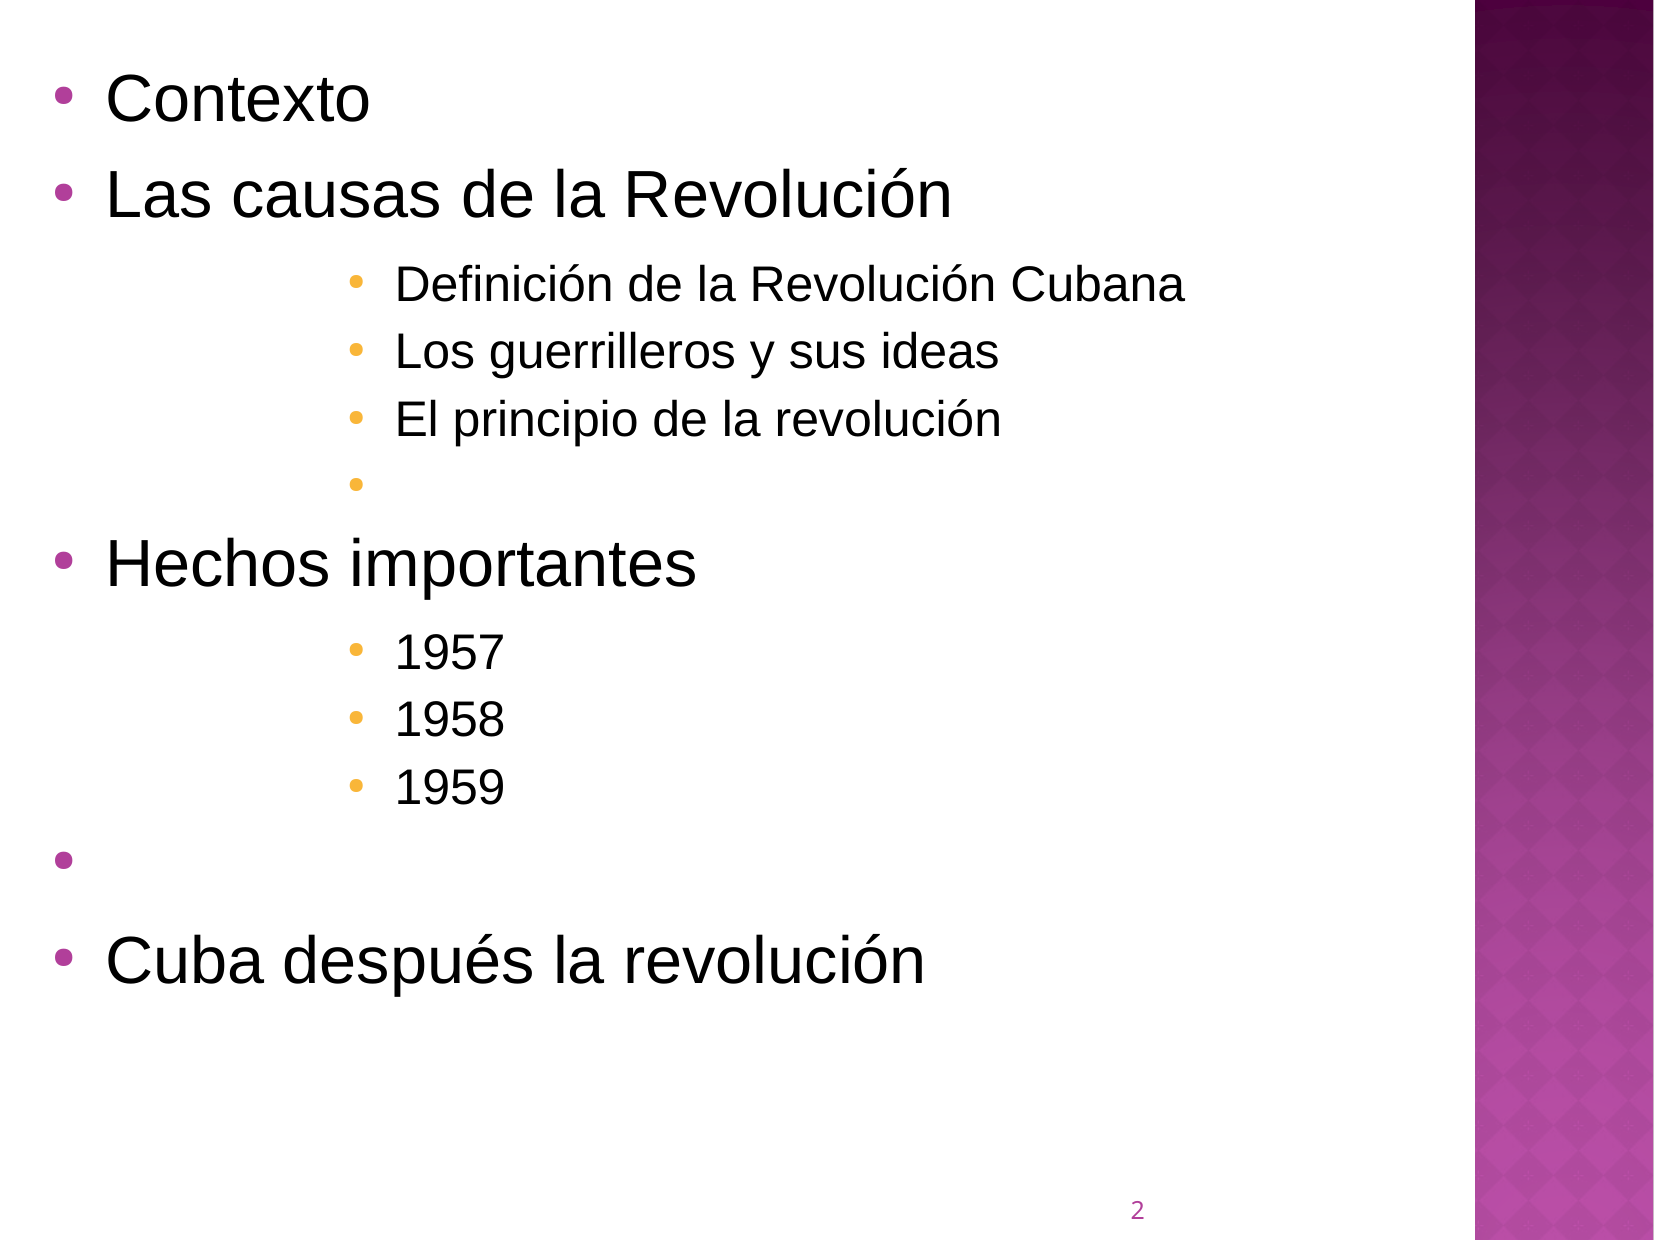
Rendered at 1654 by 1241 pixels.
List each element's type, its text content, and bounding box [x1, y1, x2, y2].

text_box <numéro> [1130, 1185, 1237, 1227]
list Contexto Las causas de la Revolución Definición de la Revolución Cubana Los guerrilleros y sus ideas El principio de la revolución Hechos importantes 1957 1958 1959 Cuba después la revolución [0, 59, 1489, 1109]
picture [1474, 0, 1654, 1241]
